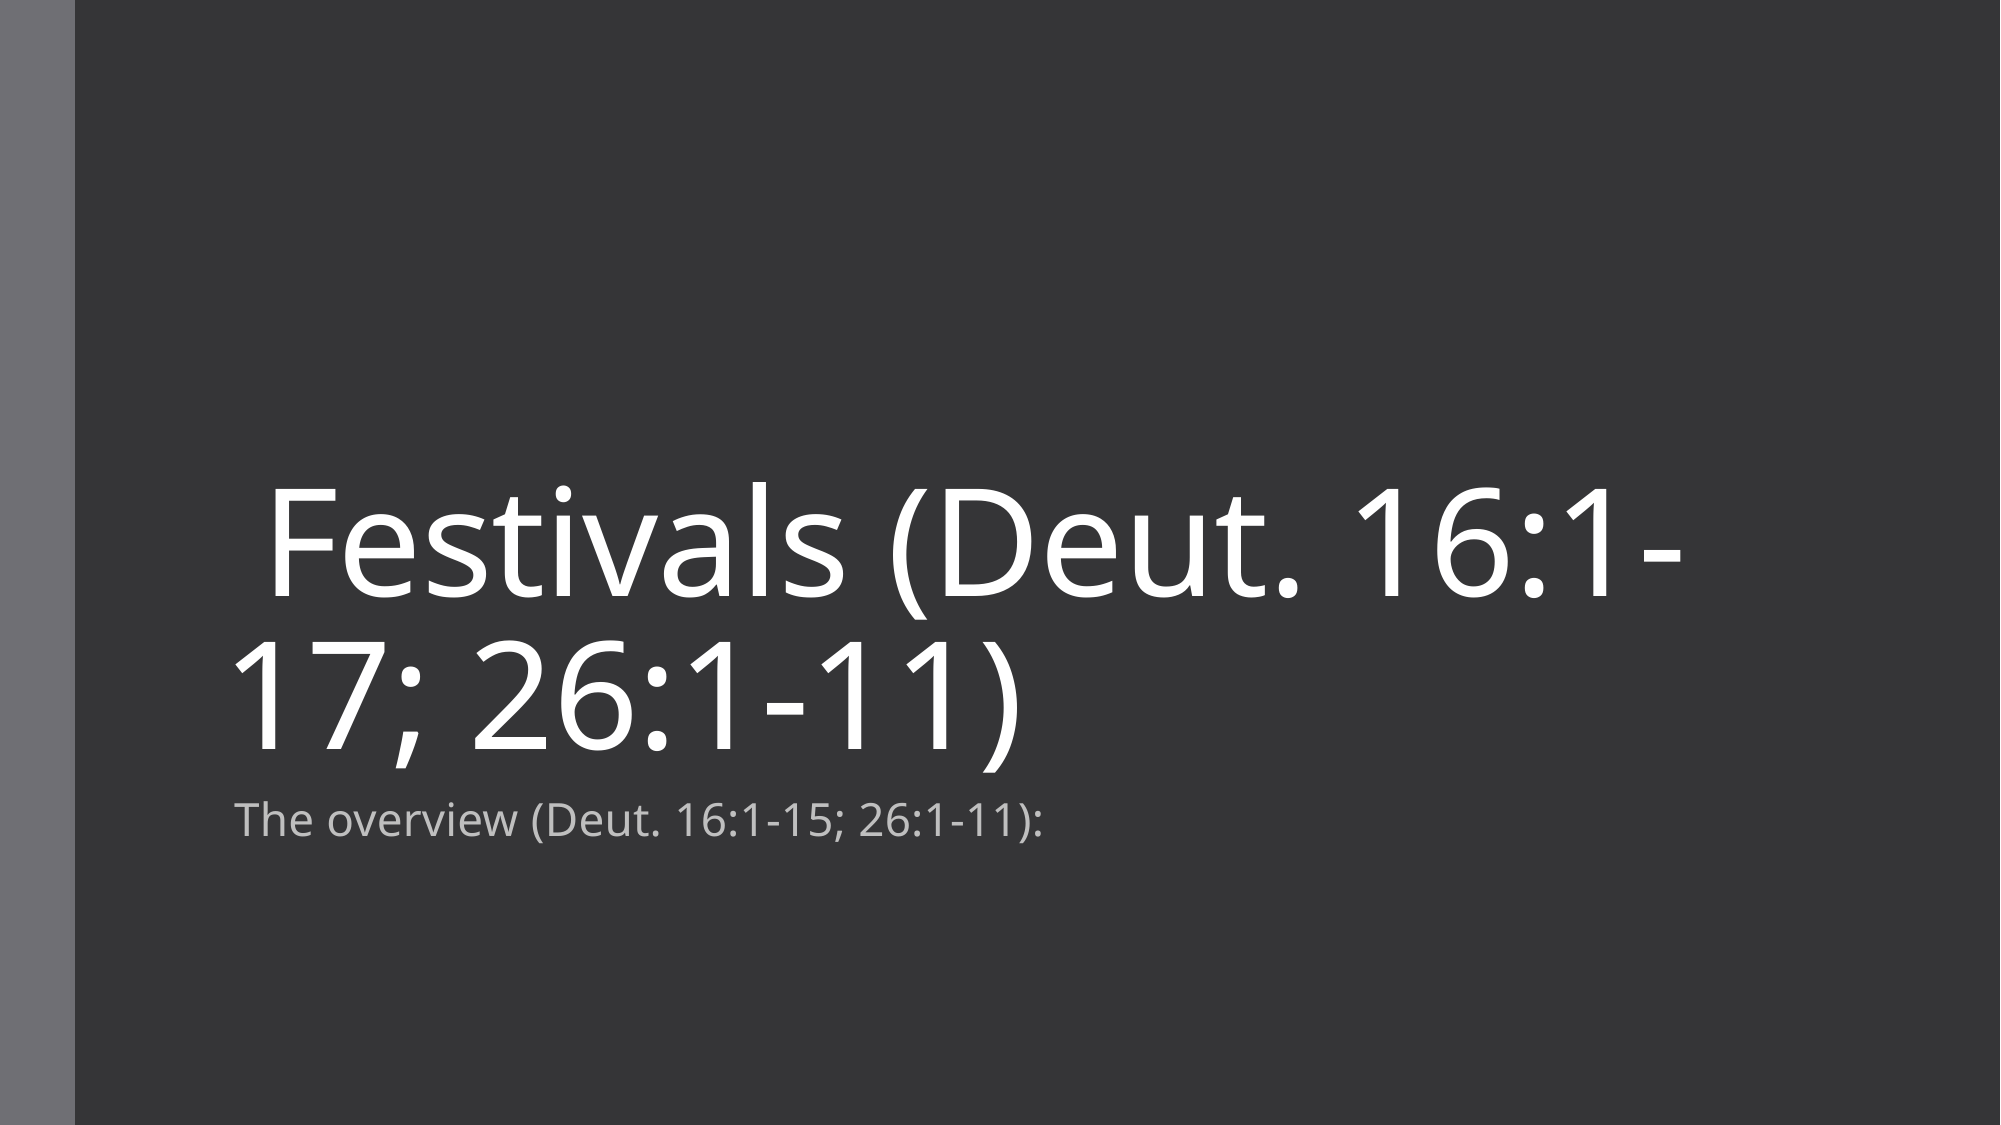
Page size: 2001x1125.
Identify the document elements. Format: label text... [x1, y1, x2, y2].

subtitle The overview (Deut. 16:1-15; 26:1-11): [206, 787, 1752, 1066]
title Festivals (Deut. 16:1-17; 26:1-11) [206, 124, 1752, 787]
